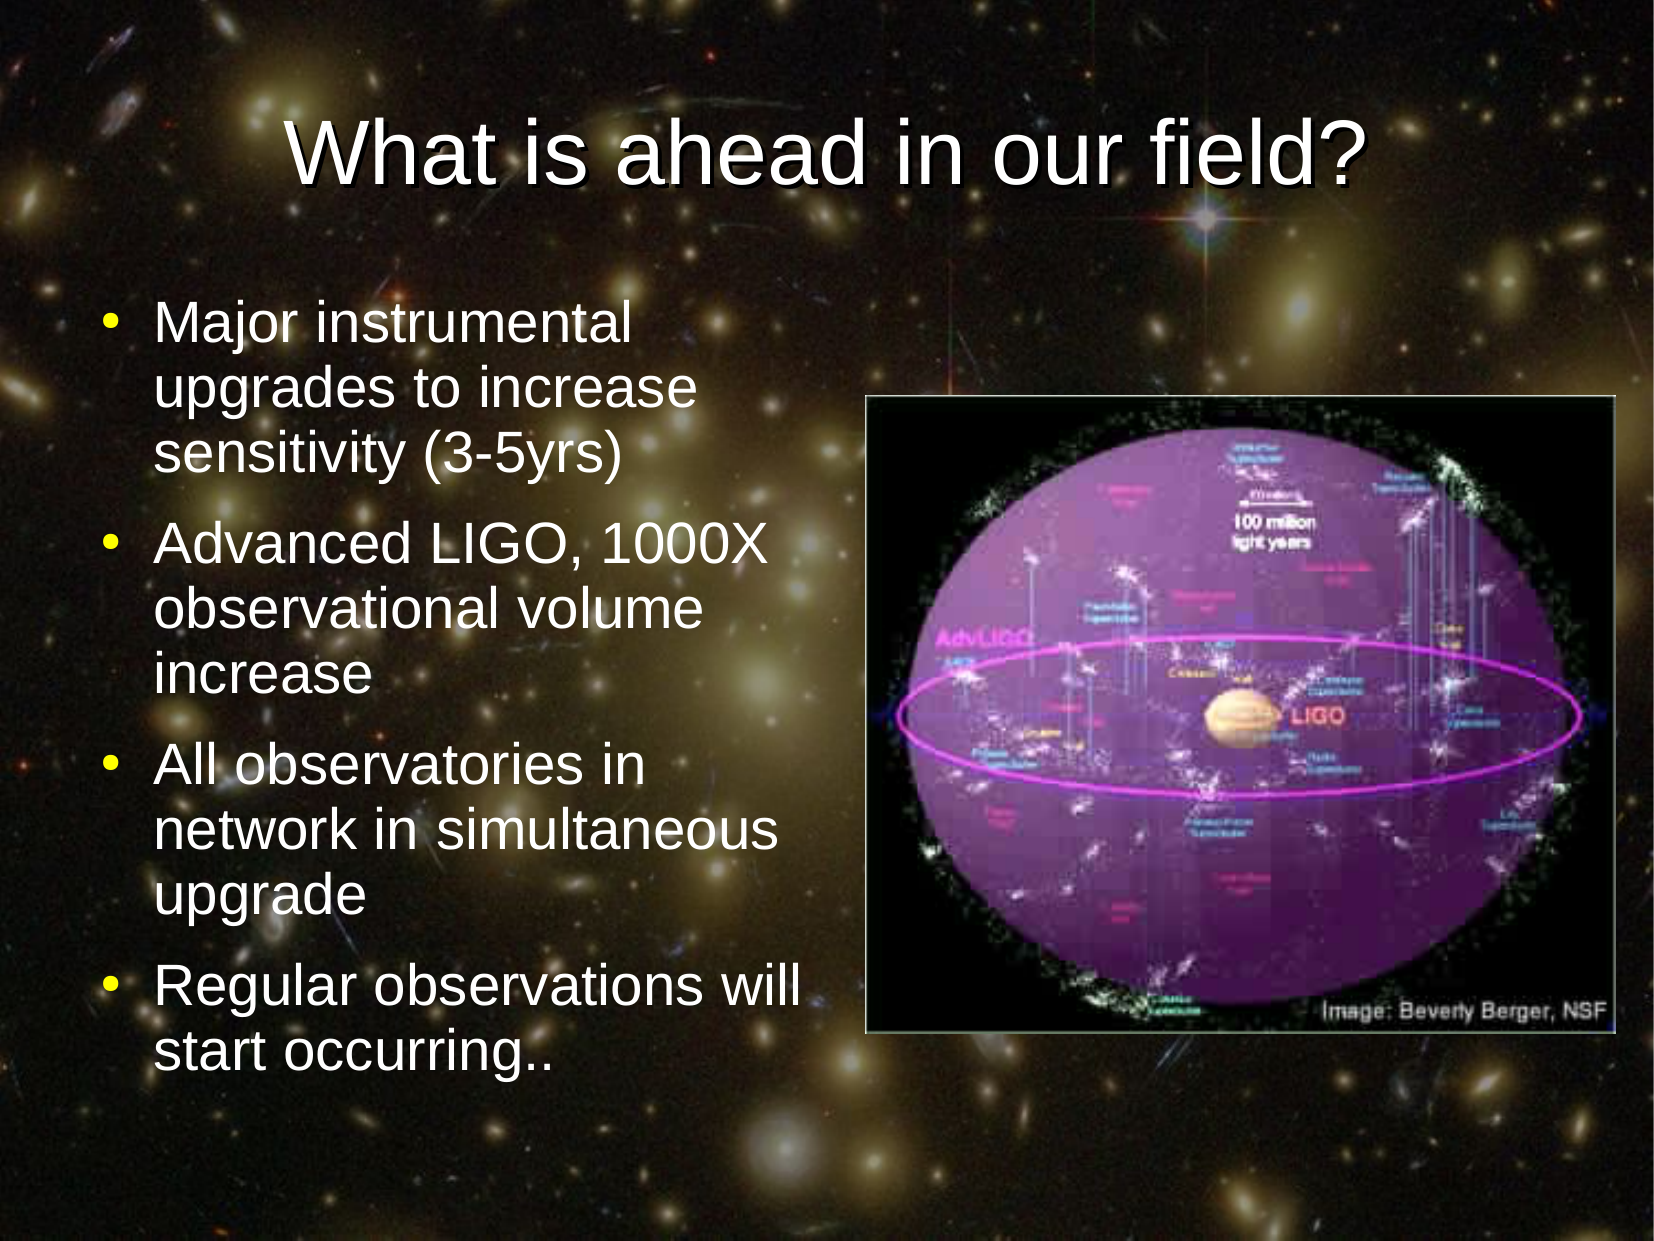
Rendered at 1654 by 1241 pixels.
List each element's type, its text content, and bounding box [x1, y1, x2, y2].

title What is ahead in our field? [82, 56, 1571, 250]
list Major instrumental upgrades to increase sensitivity (3-5yrs) Advanced LIGO, 1000X observational volume increase All observatories in network in simultaneous upgrade Regular observations will start occurring.. [82, 290, 809, 1094]
picture [0, 0, 1654, 1241]
